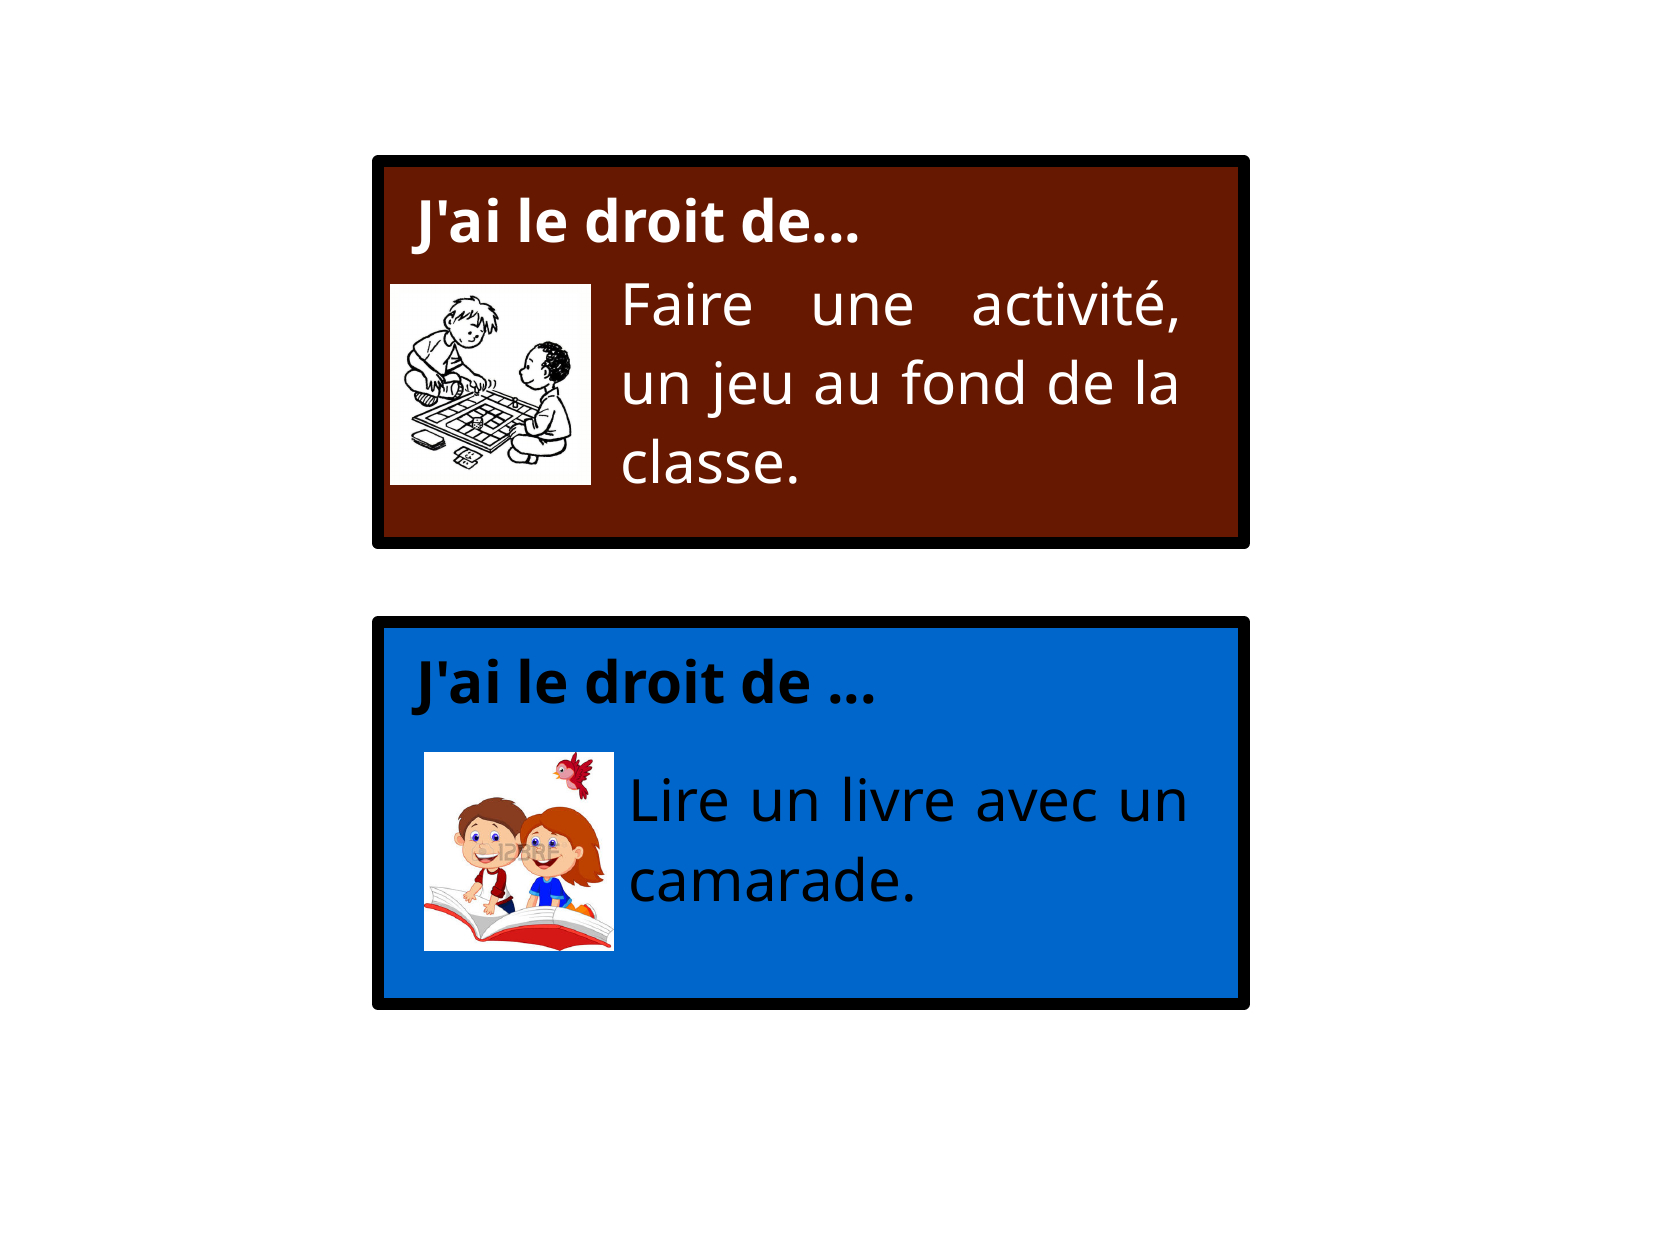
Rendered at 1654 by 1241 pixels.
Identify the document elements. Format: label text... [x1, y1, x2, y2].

text_box [377, 161, 1244, 544]
text_box [377, 621, 1244, 1004]
text_box Lire un livre avec un camarade. [614, 752, 1205, 941]
picture [390, 284, 591, 485]
picture [424, 752, 614, 951]
text_box J'ai le droit de ... [401, 633, 1229, 764]
text_box Faire une activité, un jeu au fond de la classe. [606, 255, 1197, 516]
text_box J'ai le droit de... [401, 173, 1229, 304]
